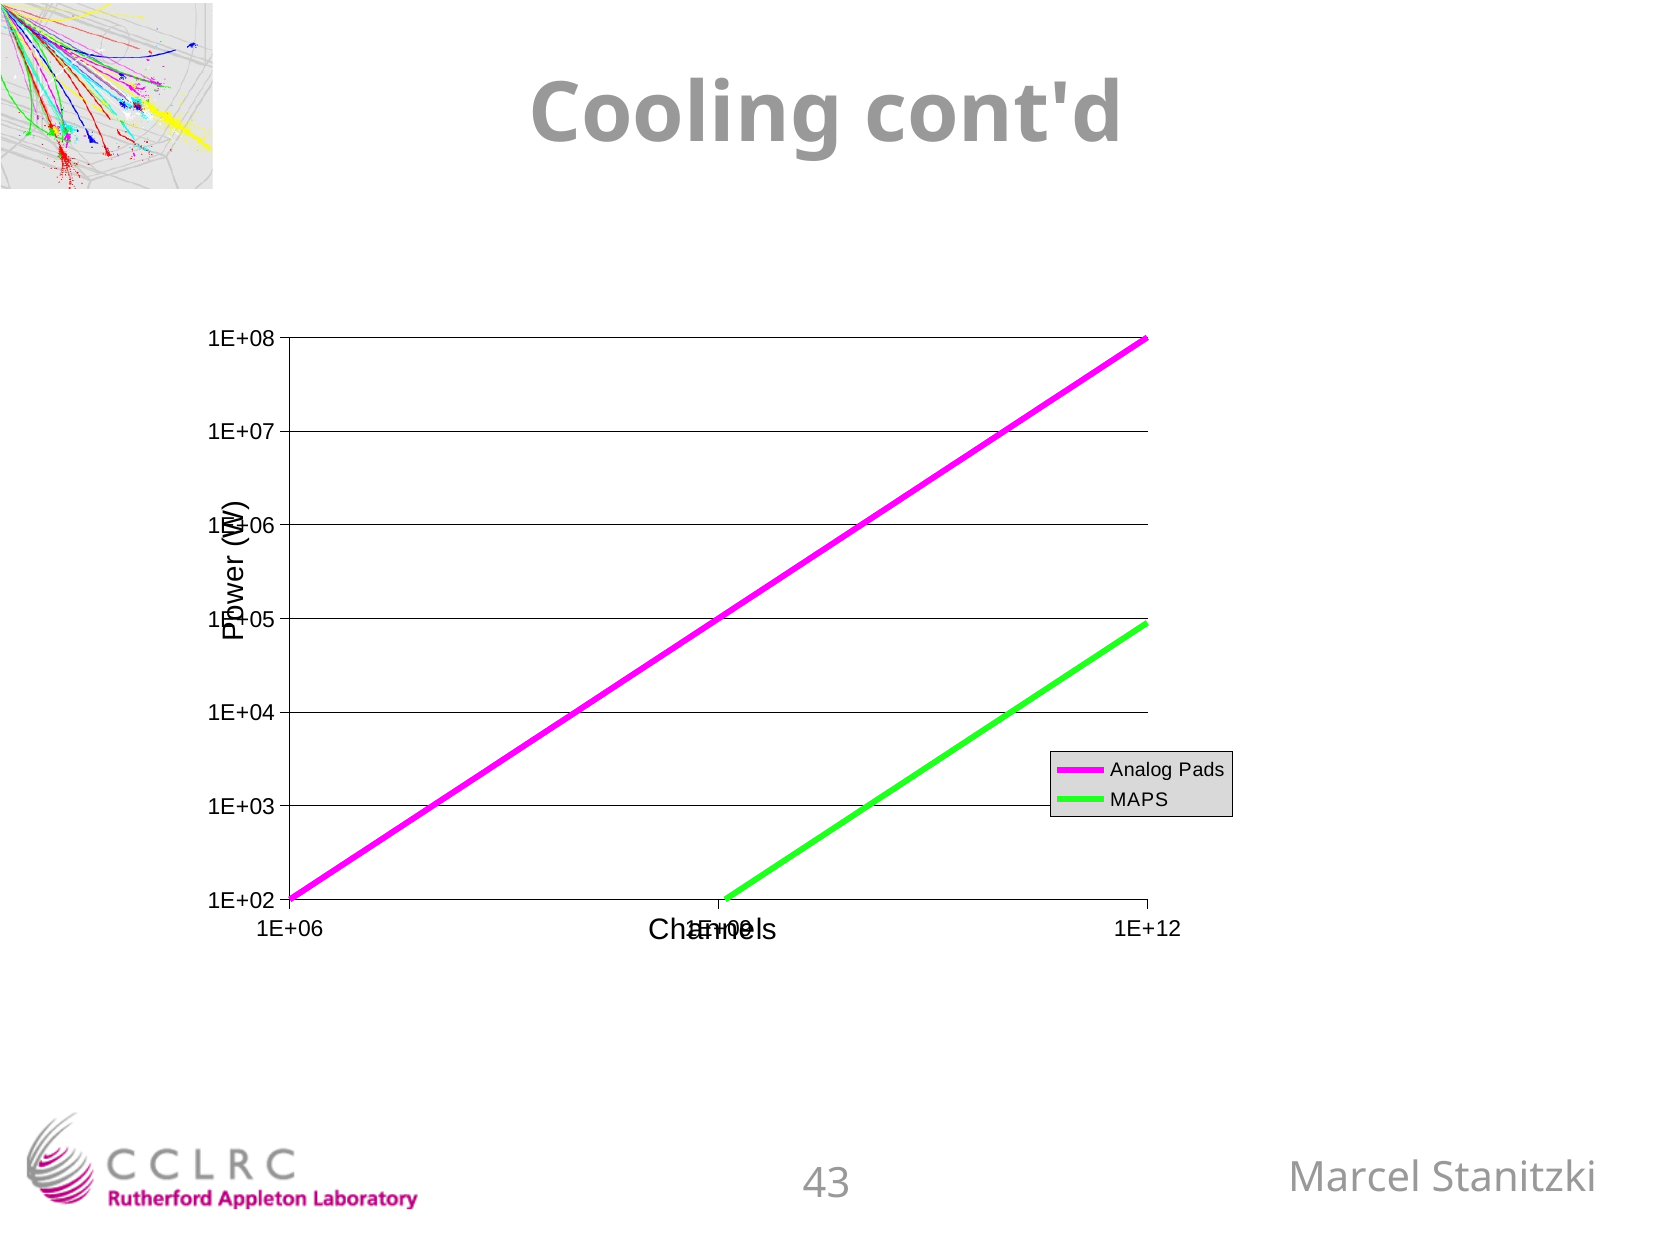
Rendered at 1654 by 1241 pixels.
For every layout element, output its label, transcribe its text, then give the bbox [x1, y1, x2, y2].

picture [0, 3, 213, 189]
chart [186, 299, 1254, 955]
title Cooling cont'd [203, 5, 1451, 213]
picture [19, 1110, 426, 1212]
